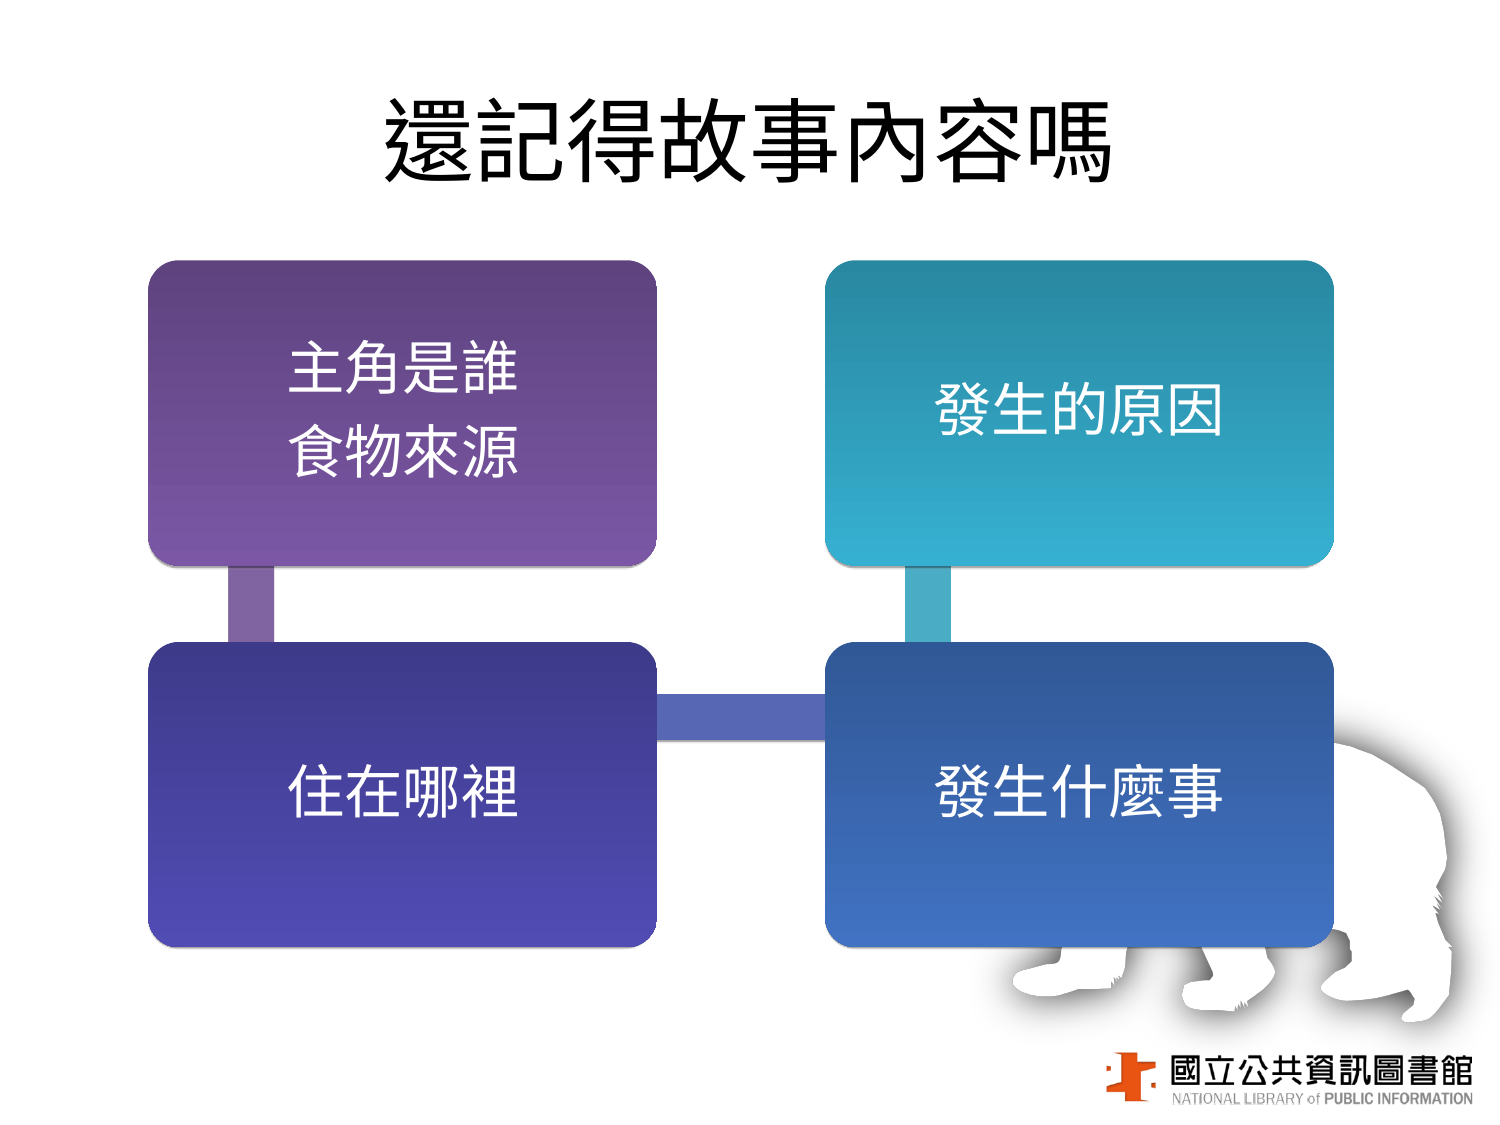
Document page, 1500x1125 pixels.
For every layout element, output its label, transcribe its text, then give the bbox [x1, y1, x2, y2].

text_box 住在哪裡 [148, 641, 658, 948]
text_box [228, 566, 275, 641]
picture [1104, 1050, 1474, 1105]
text_box [905, 566, 951, 641]
title 還記得故事內容嗎 [75, 45, 1425, 233]
text_box 發生什麼事 [825, 641, 1334, 948]
text_box 主角是誰 食物來源 [148, 260, 658, 566]
text_box [658, 694, 825, 740]
text_box 發生的原因 [825, 260, 1334, 566]
